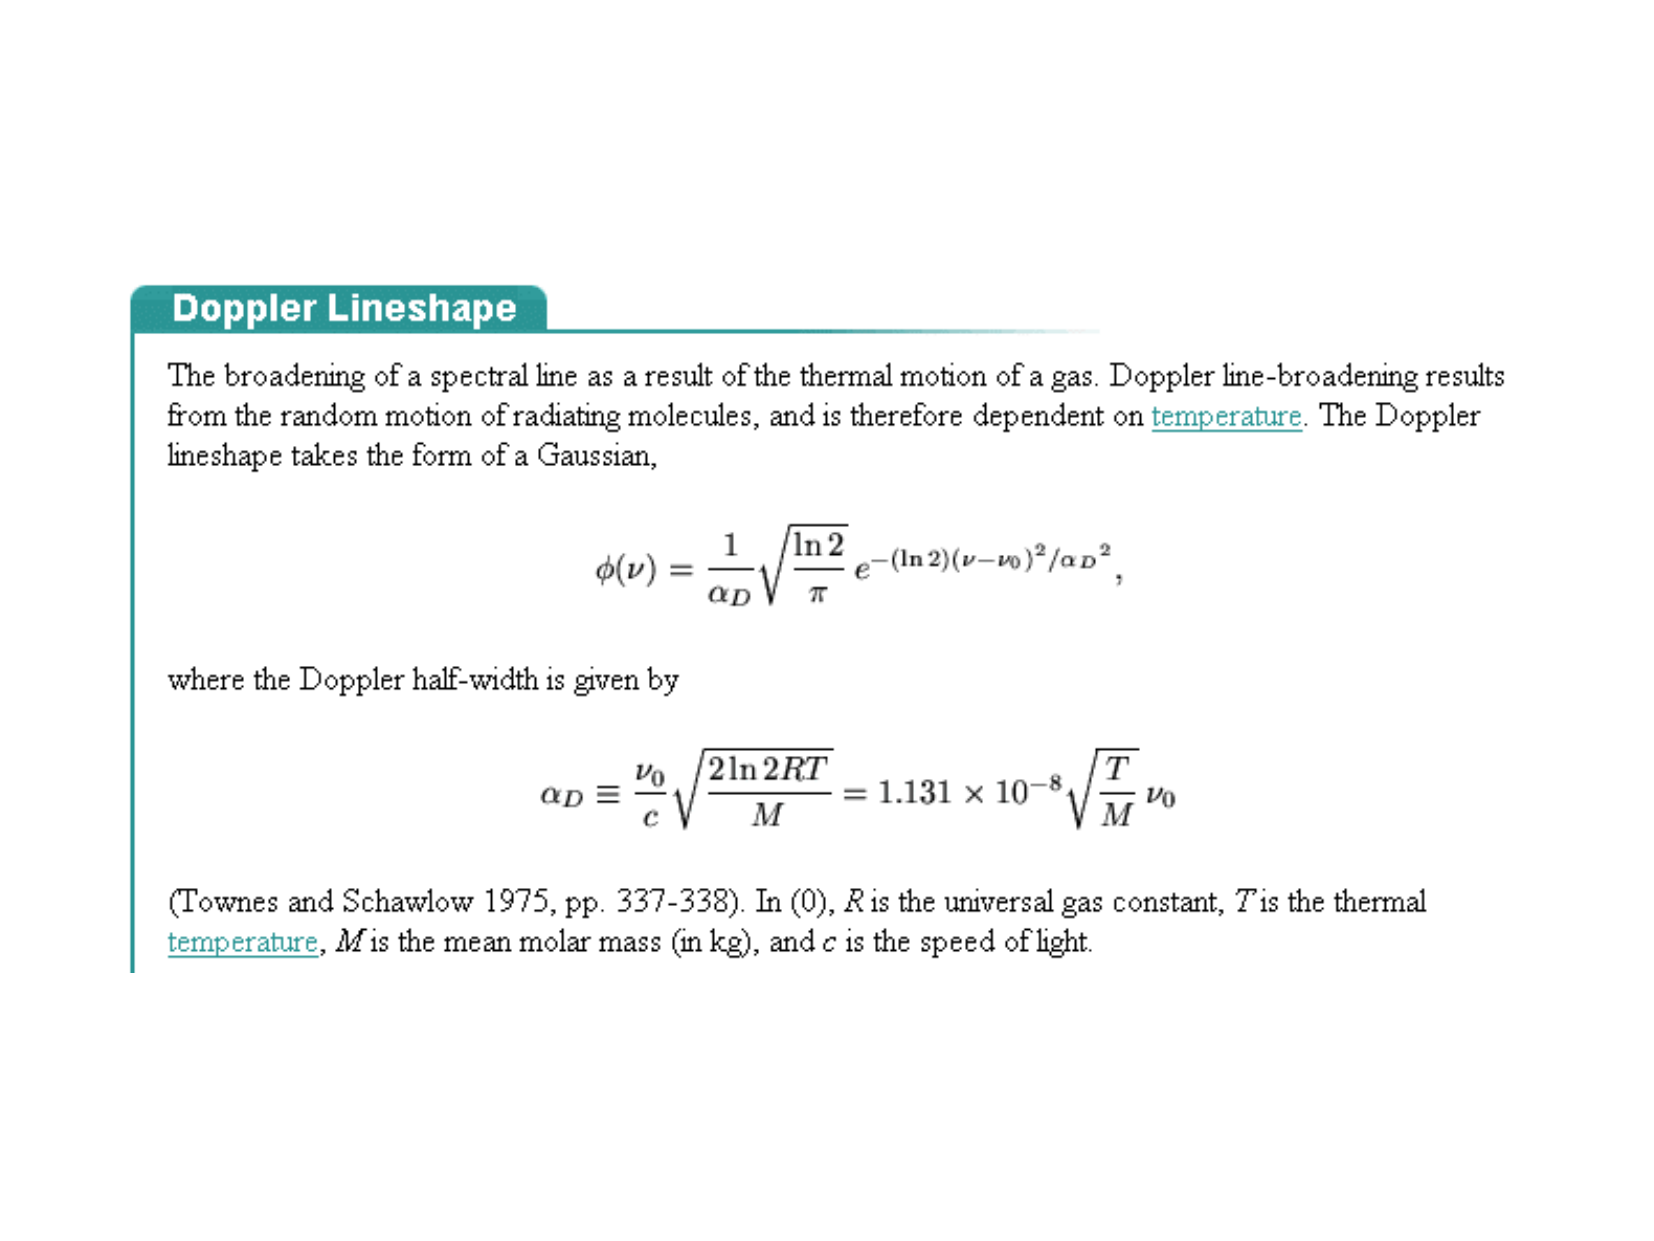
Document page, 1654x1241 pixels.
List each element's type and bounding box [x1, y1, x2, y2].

picture [110, 267, 1544, 973]
